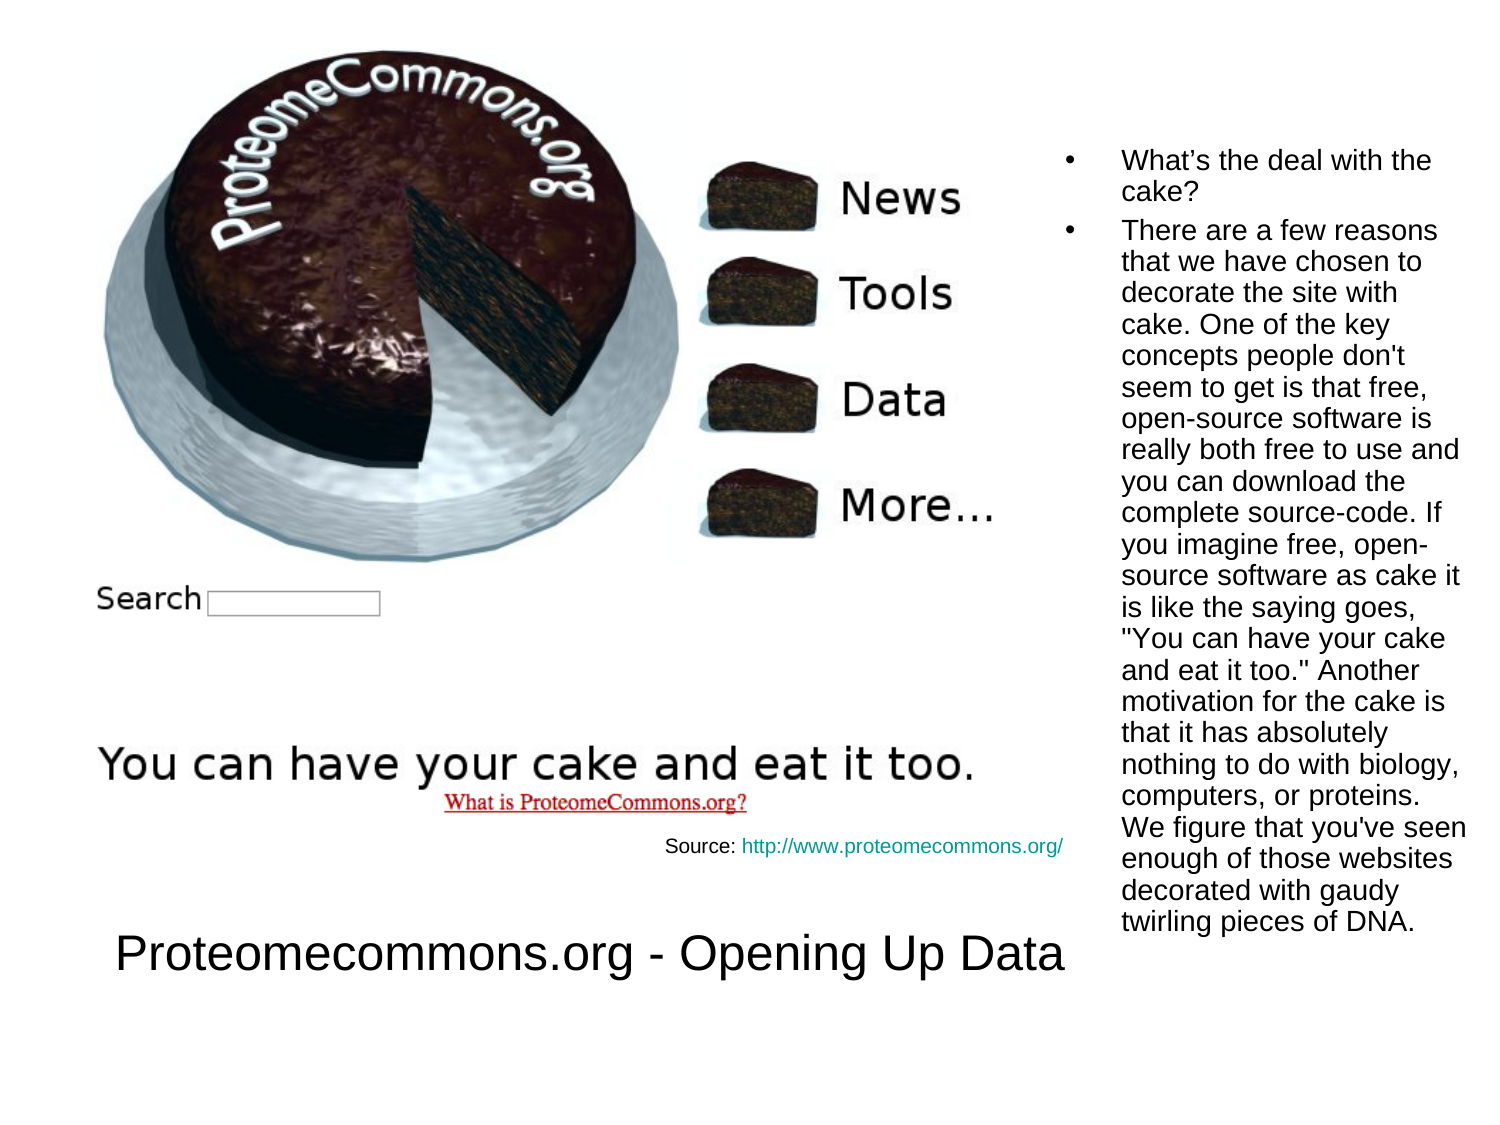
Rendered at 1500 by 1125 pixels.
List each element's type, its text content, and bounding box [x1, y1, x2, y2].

picture [37, 24, 1051, 861]
list What’s the deal with the cake? There are a few reasons that we have chosen to decorate the site with cake. One of the key concepts people don't seem to get is that free, open-source software is really both free to use and you can download the complete source-code. If you imagine free, open-source software as cake it is like the saying goes, "You can have your cake and eat it too." Another motivation for the cake is that it has absolutely nothing to do with biology, computers, or proteins. We figure that you've seen enough of those websites decorated with gaudy twirling pieces of DNA. [1050, 137, 1488, 976]
text_box Proteomecommons.org - Opening Up Data [100, 912, 1081, 988]
text_box Source: http://www.proteomecommons.org/ [649, 825, 1085, 866]
